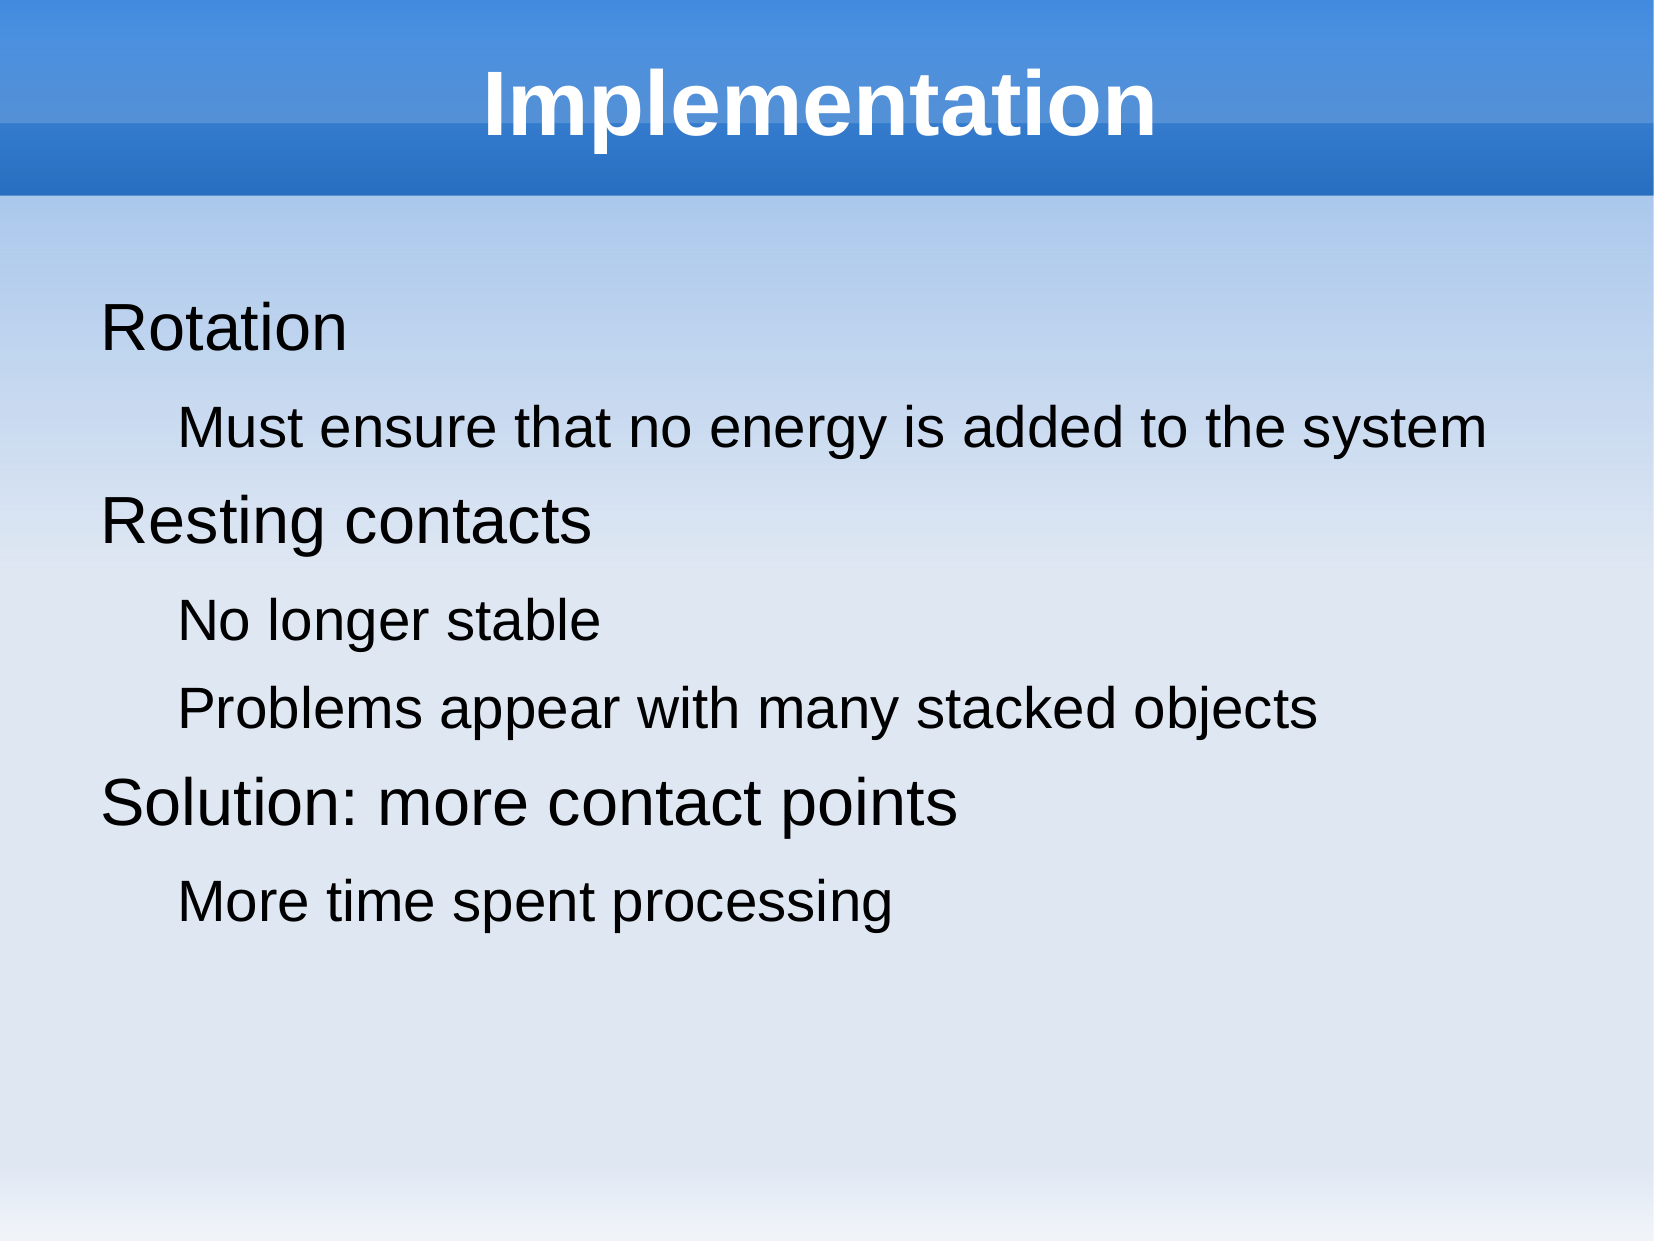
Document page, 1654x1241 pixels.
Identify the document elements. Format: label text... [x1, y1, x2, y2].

picture [0, 0, 1654, 1241]
title Implementation [76, 7, 1565, 200]
list Rotation Must ensure that no energy is added to the system Resting contacts No longer stable Problems appear with many stacked objects Solution: more contact points More time spent processing [82, 290, 1571, 1094]
